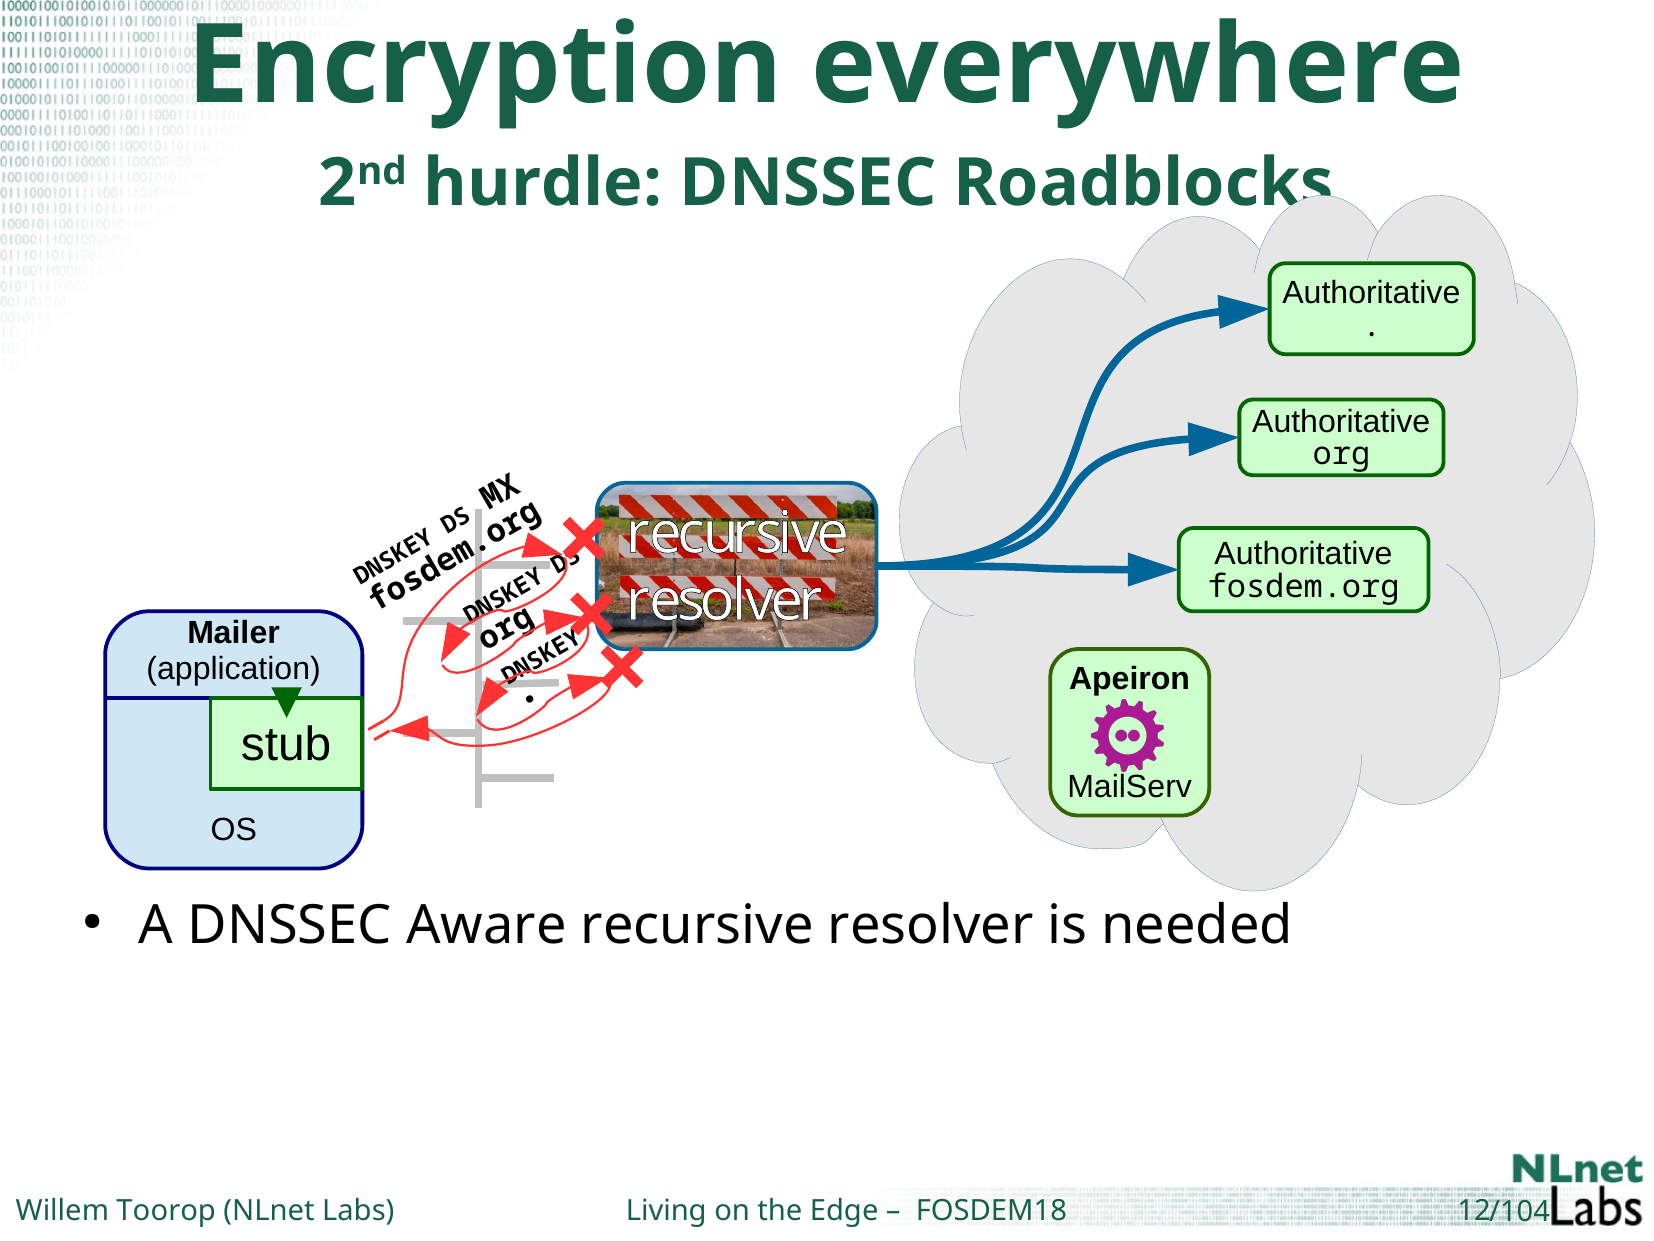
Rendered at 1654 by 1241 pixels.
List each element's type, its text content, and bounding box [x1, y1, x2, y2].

list A DNSSEC Aware recursive resolver is needed [82, 885, 1654, 1216]
title Encryption everywhere 2nd hurdle: DNSSEC Roadblocks [82, 0, 1571, 219]
picture [0, 0, 1595, 885]
picture [854, 1216, 1644, 1239]
